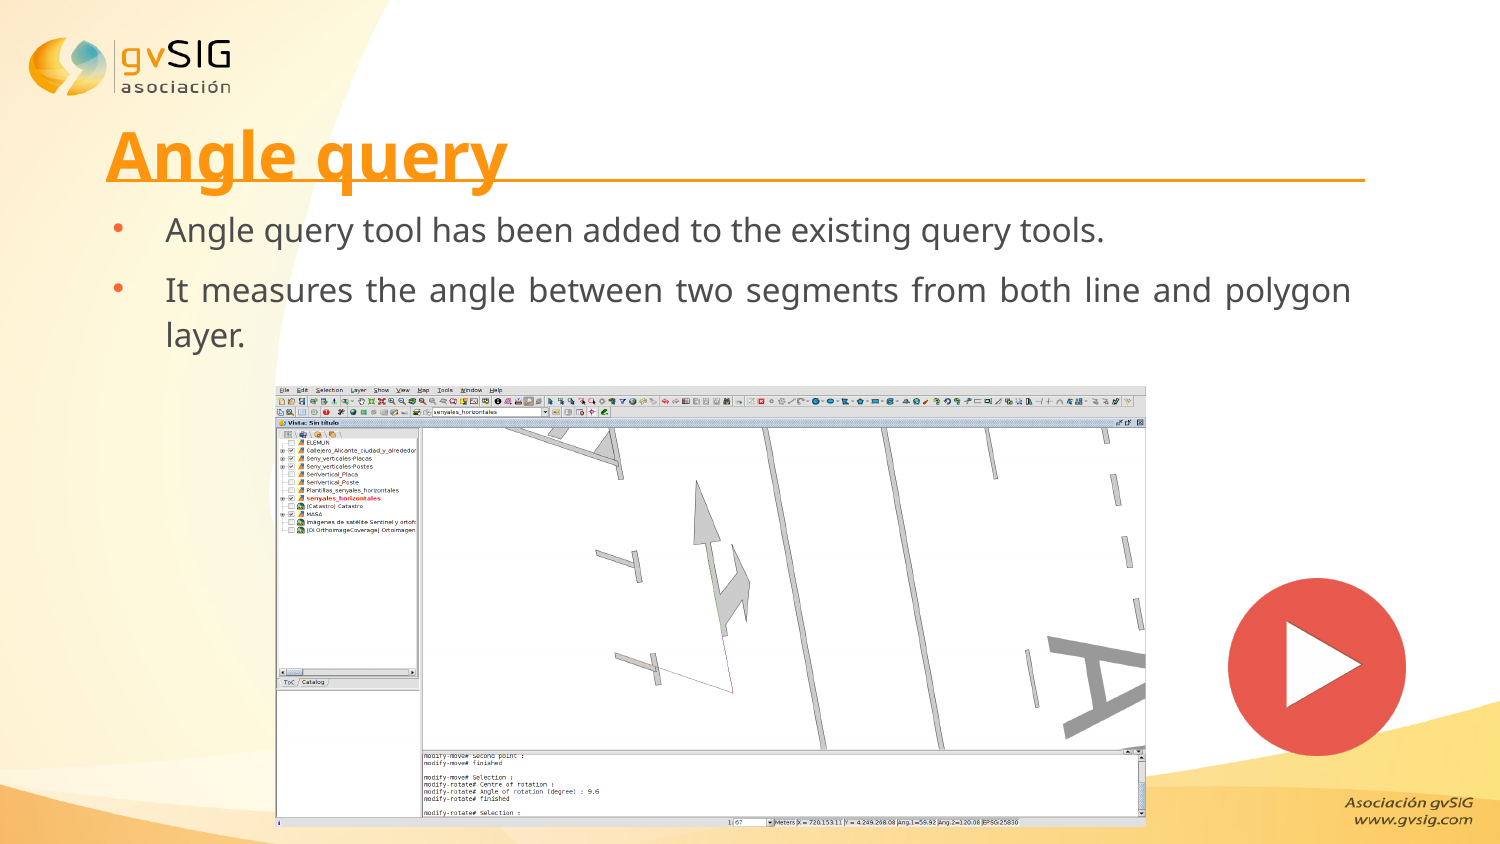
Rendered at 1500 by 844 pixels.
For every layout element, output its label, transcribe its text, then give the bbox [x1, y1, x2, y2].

title Angle query [106, 115, 1457, 193]
picture [0, 0, 1500, 844]
picture [275, 386, 1146, 827]
list Angle query tool has been added to the existing query tools. It measures the angle between two segments from both line and polygon layer. [94, 206, 1354, 844]
